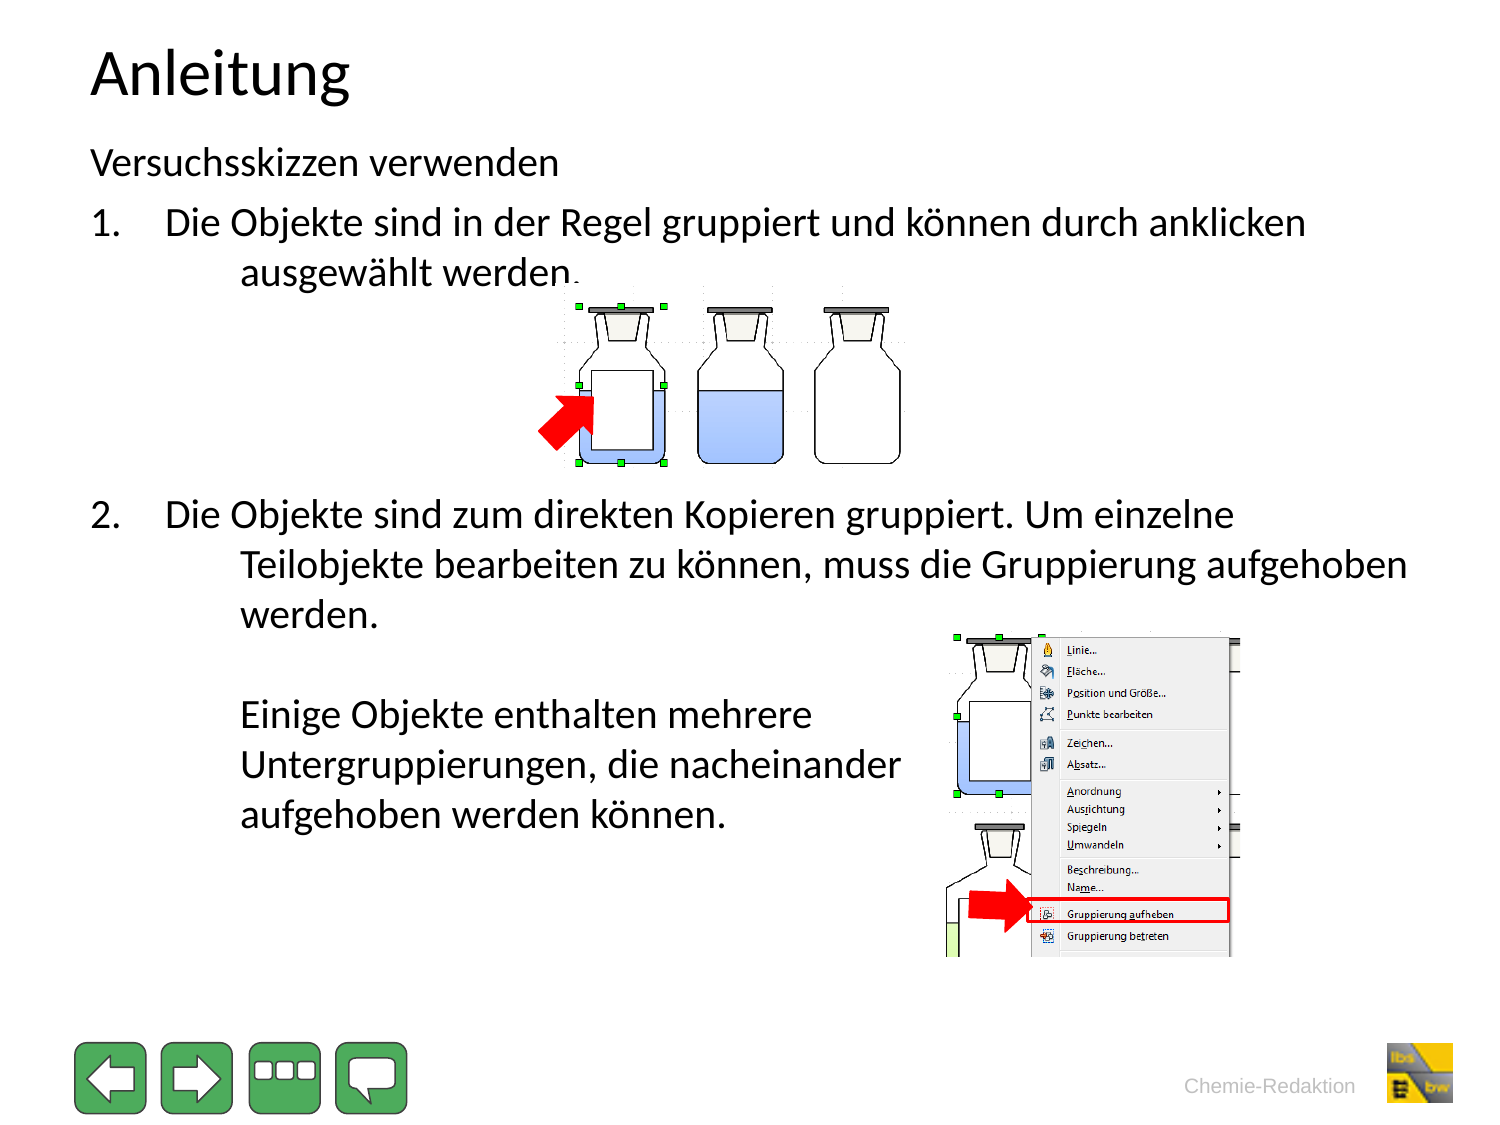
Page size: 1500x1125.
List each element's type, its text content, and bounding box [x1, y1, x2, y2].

picture [944, 625, 1241, 957]
list Versuchsskizzen verwenden Die Objekte sind in der Regel gruppiert und können durch anklicken ausgewählt werden. Die Objekte sind zum direkten Kopieren gruppiert. Um einzelne Teilobjekte bearbeiten zu können, muss die Gruppierung aufgehoben werden. Einige Objekte enthalten mehrere Untergruppierungen, die nacheinander aufgehoben werden können. [75, 127, 1426, 1005]
picture [1387, 1043, 1453, 1103]
text_box [968, 879, 1033, 933]
text_box [538, 396, 594, 451]
picture [555, 283, 910, 473]
title Anleitung [75, 20, 1426, 110]
